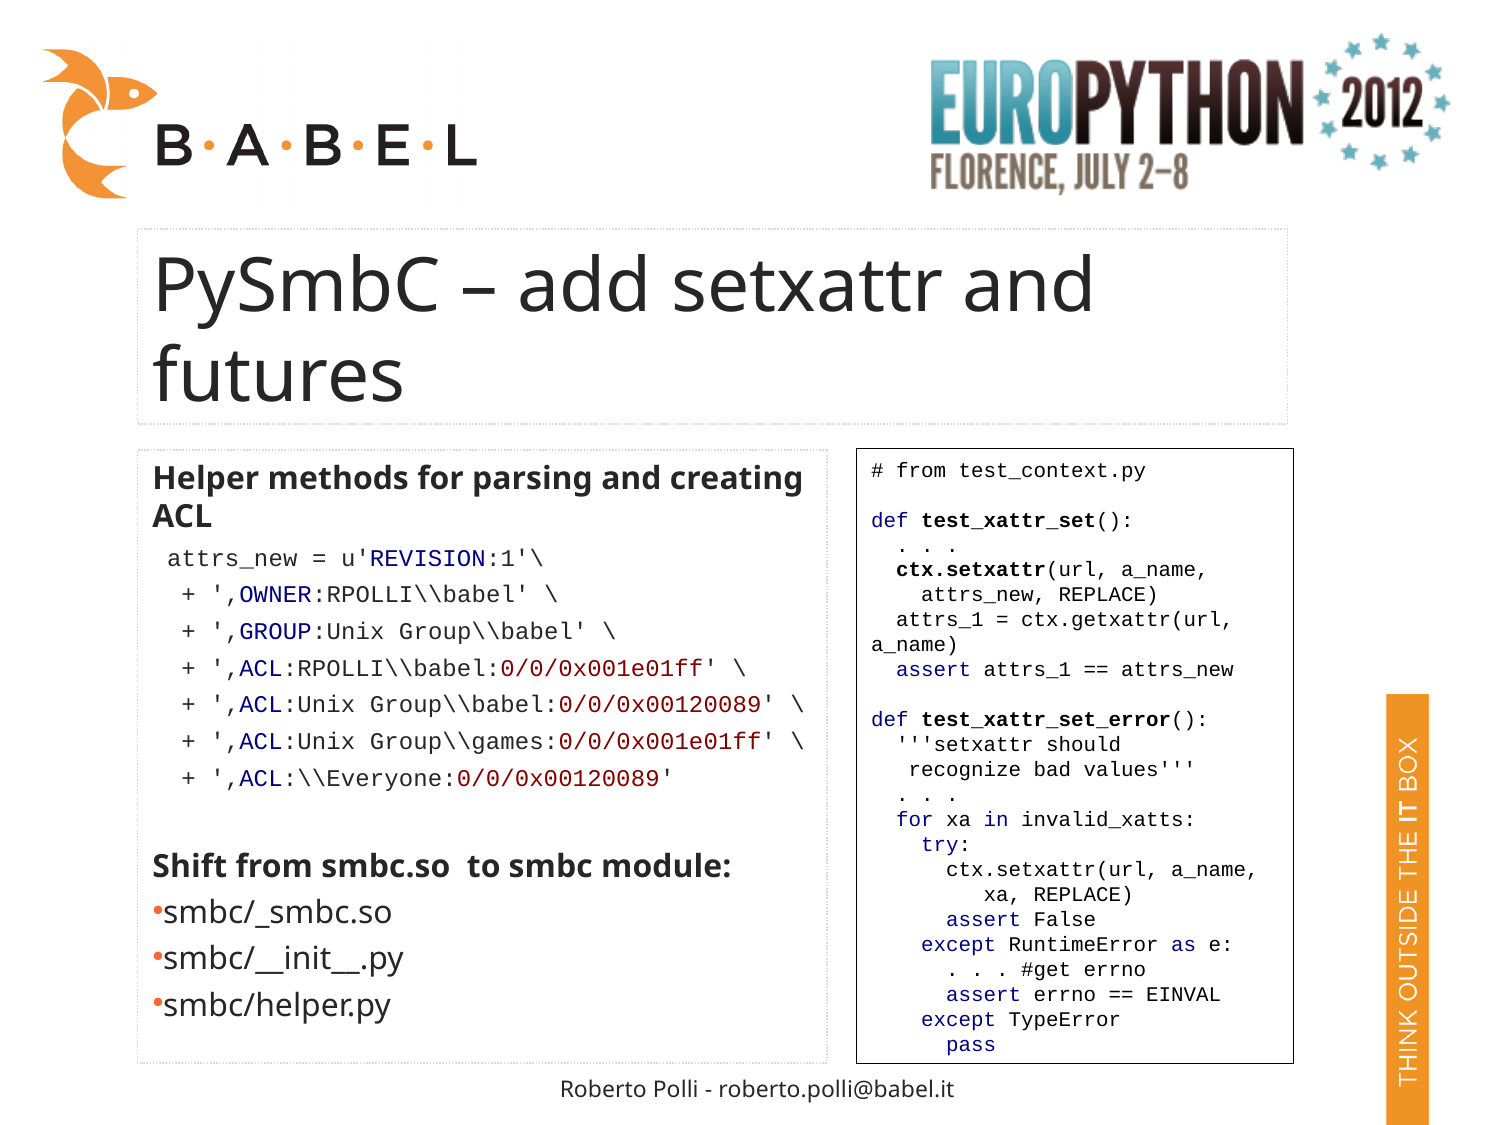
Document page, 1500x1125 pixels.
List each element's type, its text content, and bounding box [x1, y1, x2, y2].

title PySmbC – add setxattr and futures [137, 232, 1288, 421]
picture [931, 29, 1463, 207]
picture [1379, 687, 1434, 1125]
text_box # from test_context.py def test_xattr_set(): . . . ctx.setxattr(url, a_name, attrs_new, REPLACE) attrs_1 = ctx.getxattr(url, a_name) assert attrs_1 == attrs_new def test_xattr_set_error(): '''setxattr should recognize bad values''' . . . for xa in invalid_xatts: try: ctx.setxattr(url, a_name, xa, REPLACE) assert False except RuntimeError as e: . . . #get errno assert errno == EINVAL except TypeError pass [856, 448, 1294, 1064]
picture [37, 37, 515, 222]
list Helper methods for parsing and creating ACL attrs_new = u'REVISION:1'\ + ',OWNER:RPOLLI\\babel' \ + ',GROUP:Unix Group\\babel' \ + ',ACL:RPOLLI\\babel:0/0/0x001e01ff' \ + ',ACL:Unix Group\\babel:0/0/0x00120089' \ + ',ACL:Unix Group\\games:0/0/0x001e01ff' \ + ',ACL:\\Everyone:0/0/0x00120089' Shift from smbc.so to smbc module: smbc/_smbc.so smbc/__init__.py smbc/helper.py [137, 450, 827, 1063]
